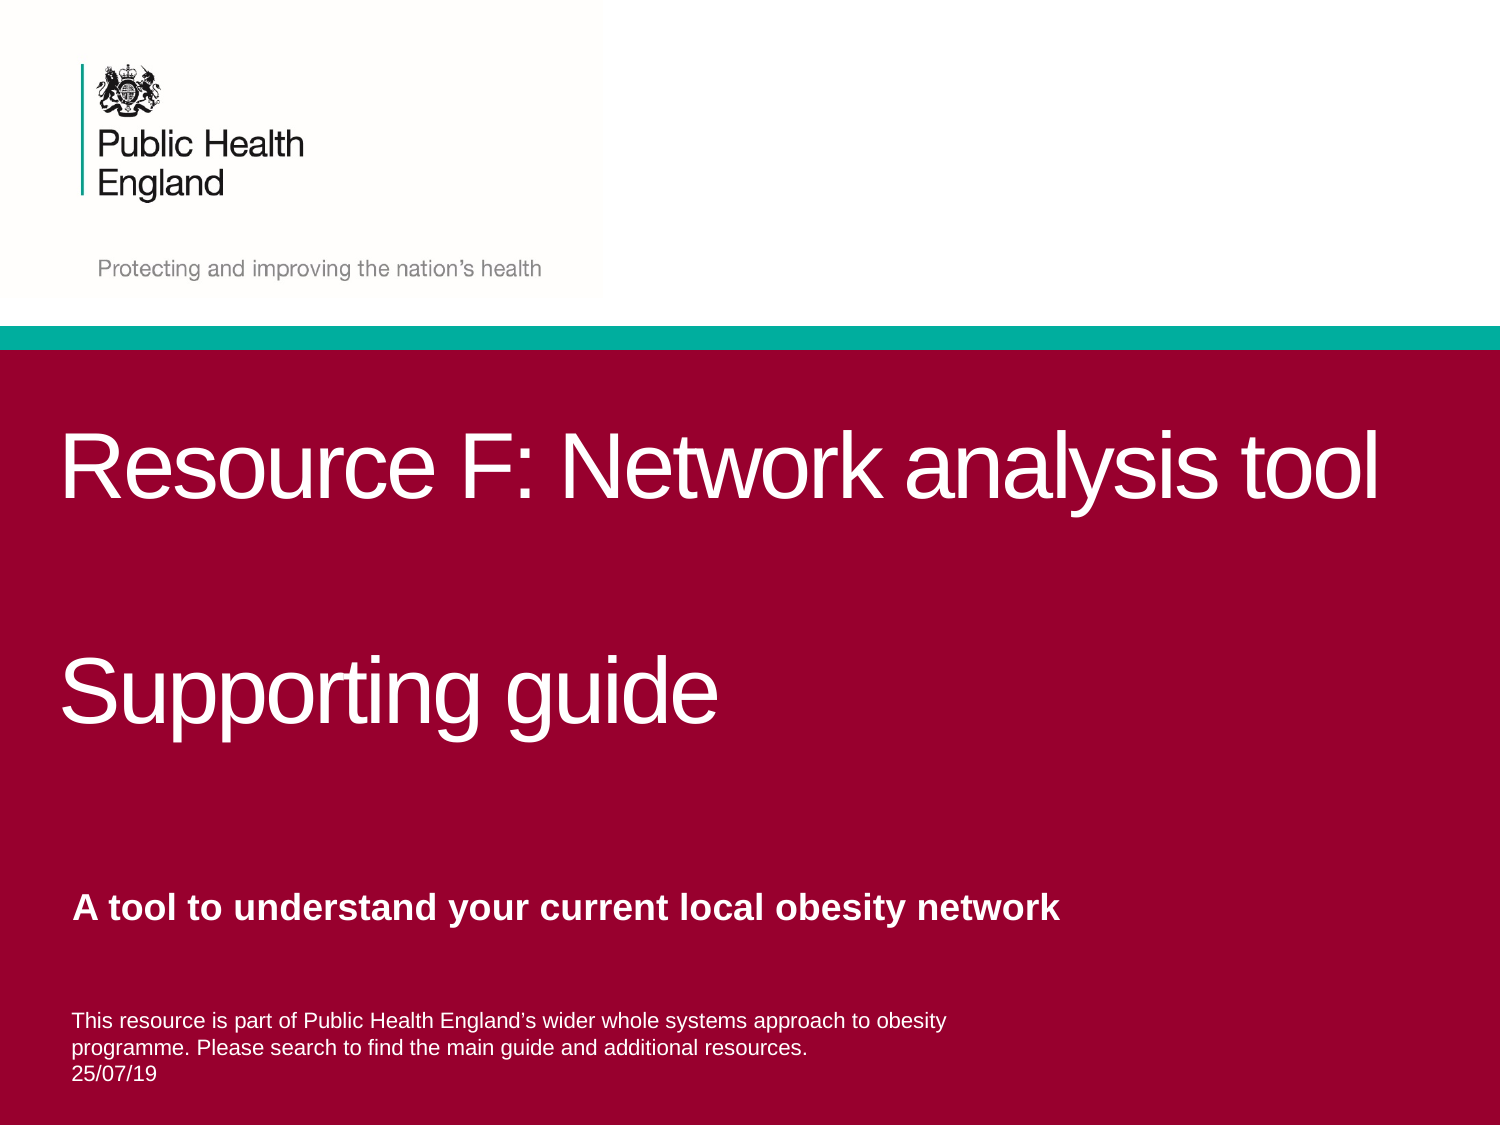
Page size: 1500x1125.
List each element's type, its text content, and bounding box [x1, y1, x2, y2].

text_box This resource is part of Public Health England’s wider whole systems approach to obesity programme. Please search to find the main guide and additional resources. 25/07/19 [56, 998, 1065, 1095]
subtitle A tool to understand your current local obesity network [72, 877, 1325, 928]
title Resource F: Network analysis tool Supporting guide [58, 404, 1442, 759]
